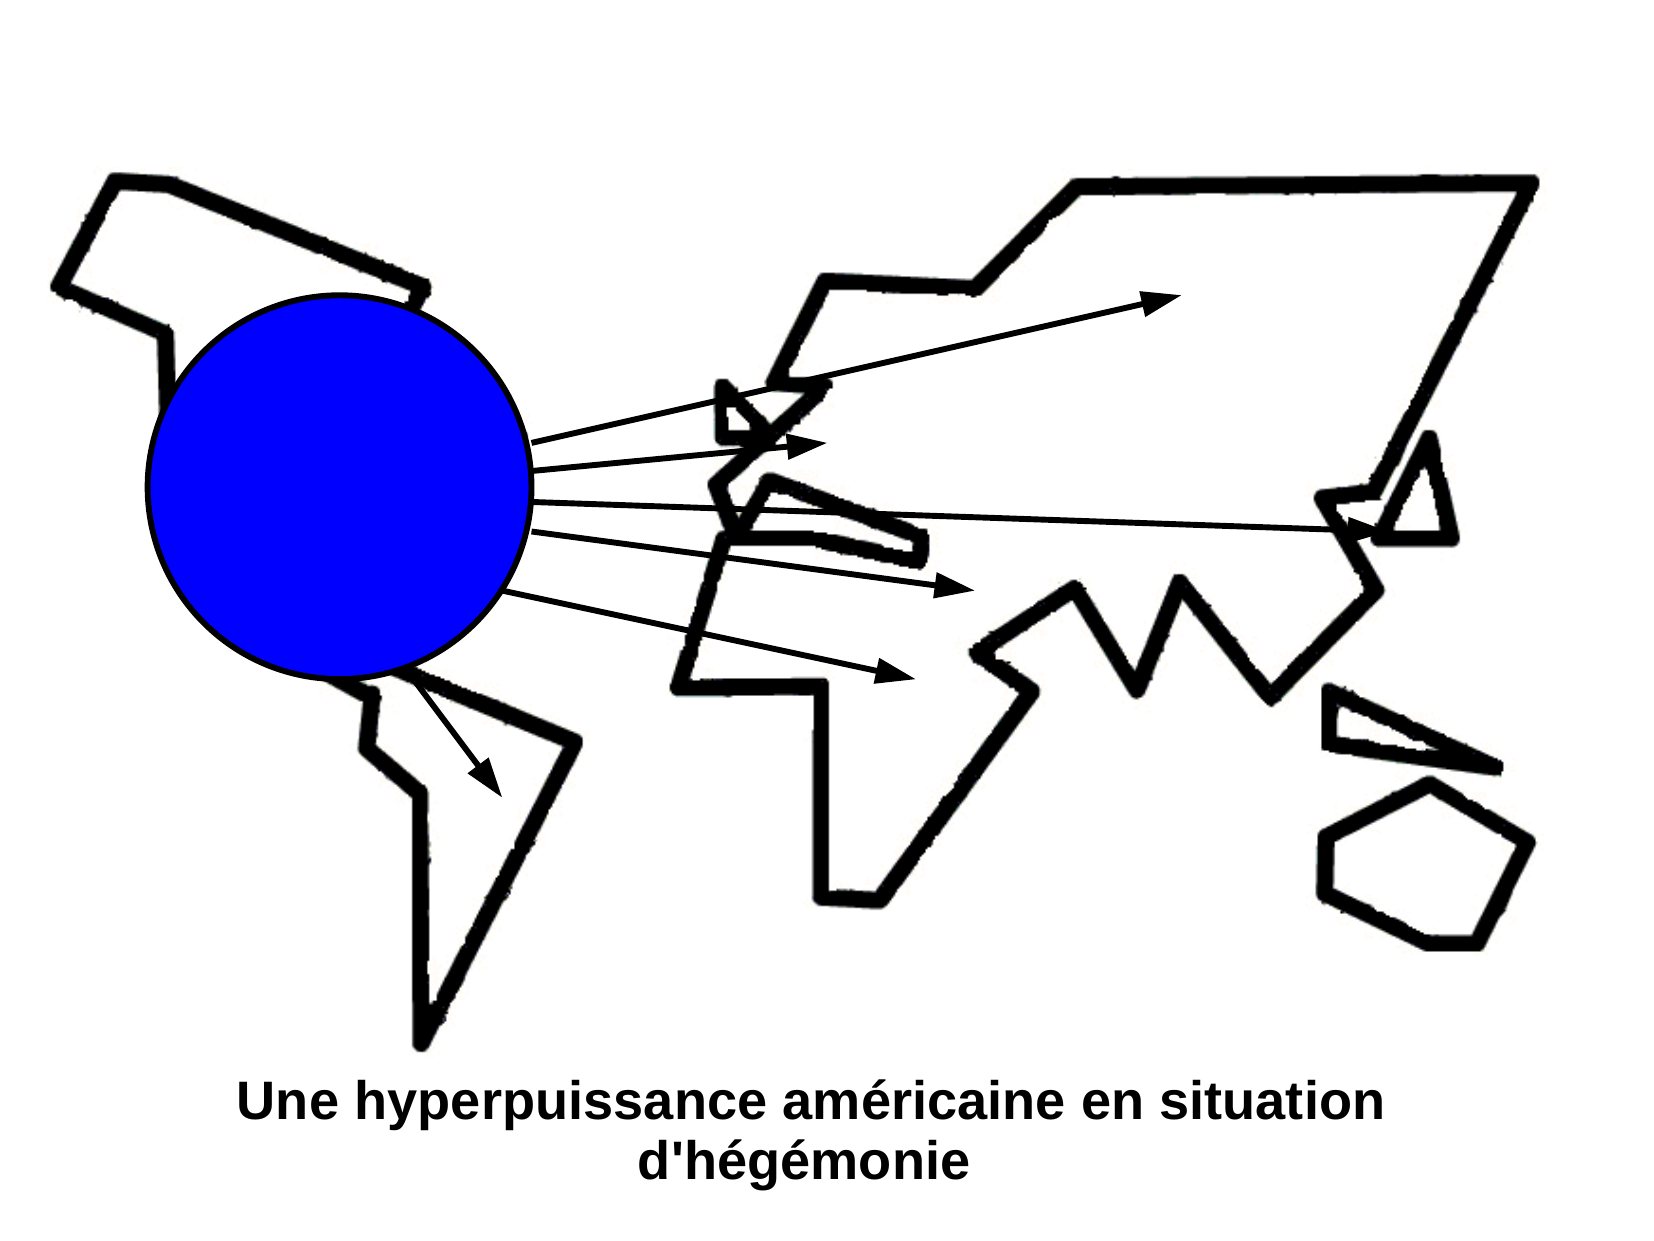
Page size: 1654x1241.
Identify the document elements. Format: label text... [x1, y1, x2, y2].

picture [47, 152, 1553, 1058]
text_box [147, 295, 532, 680]
text_box Une hyperpuissance américaine en situation d'hégémonie [59, 1062, 1565, 1202]
